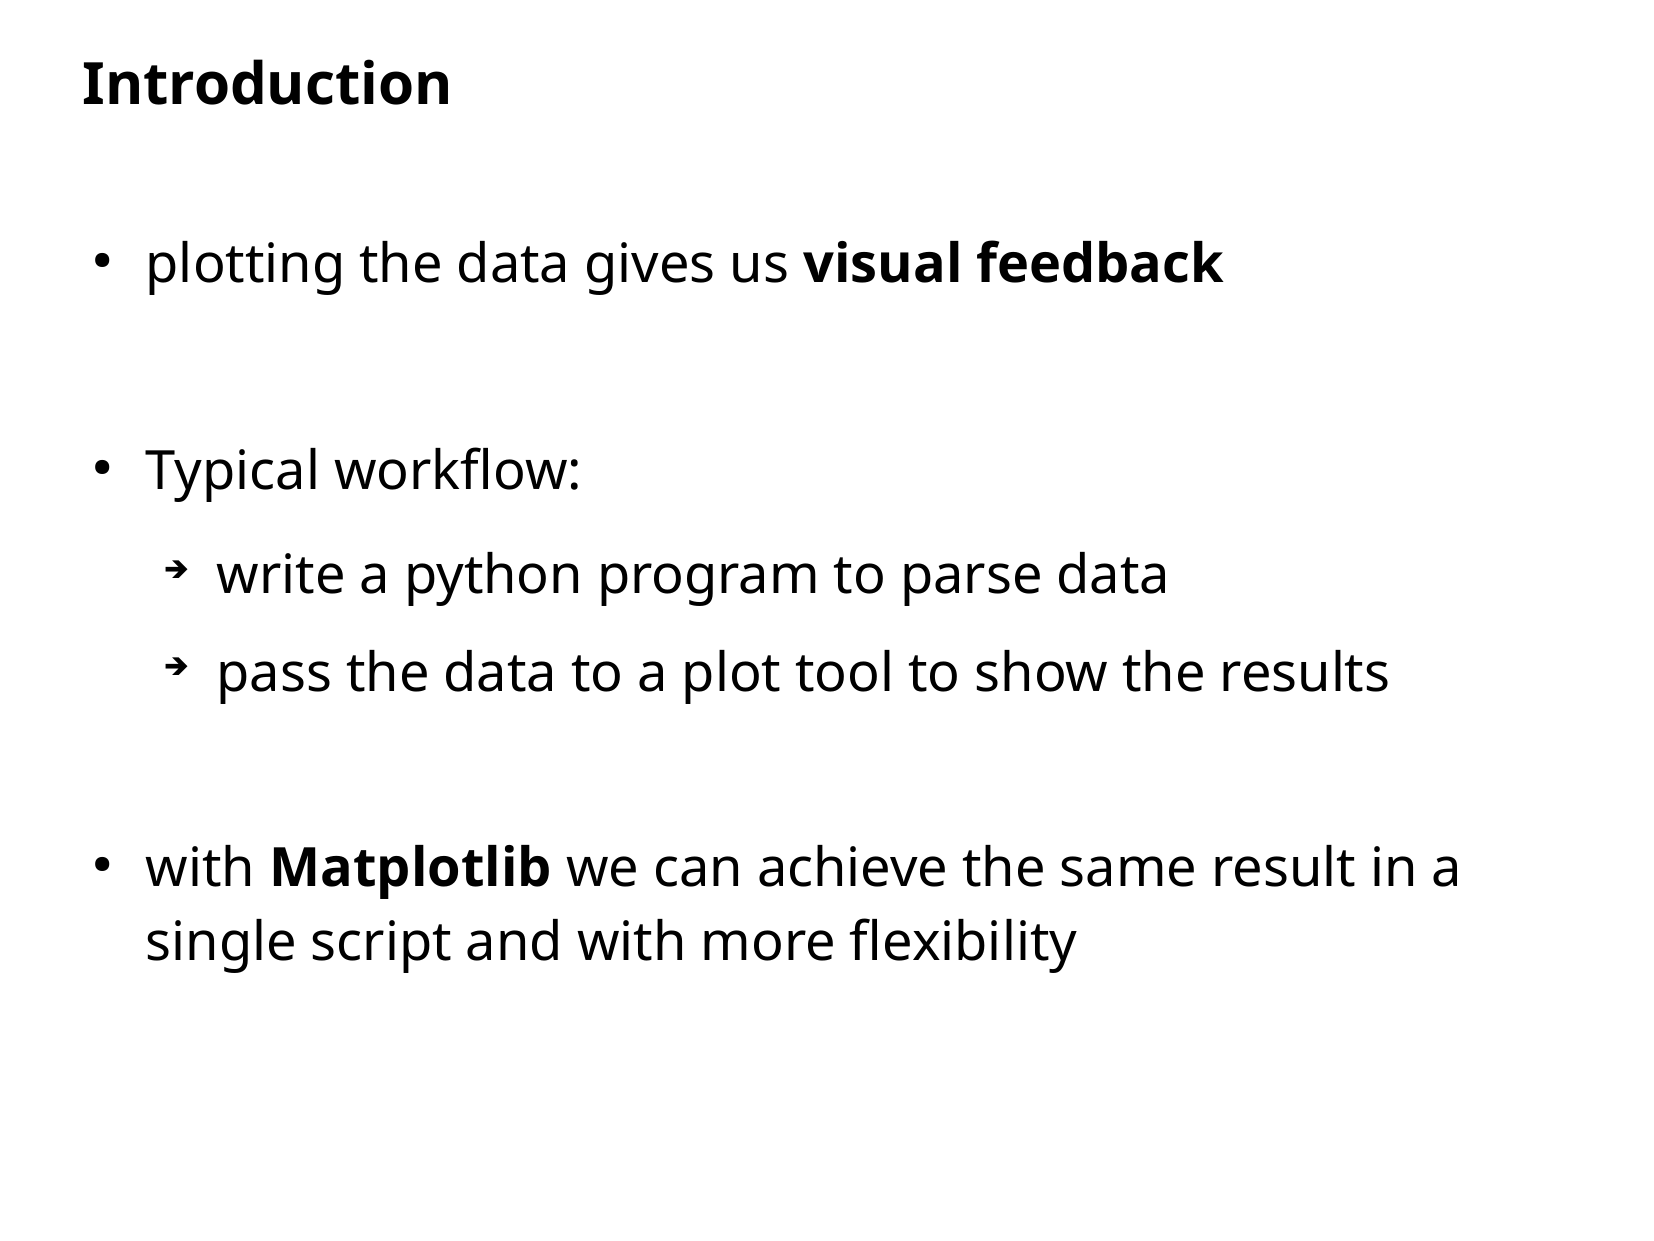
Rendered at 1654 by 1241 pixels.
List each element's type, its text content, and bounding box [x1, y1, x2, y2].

title Introduction [82, 0, 1571, 179]
list plotting the data gives us visual feedback Typical workflow: write a python program to parse data pass the data to a plot tool to show the results with Matplotlib we can achieve the same result in a single script and with more flexibility [75, 225, 1564, 1201]
